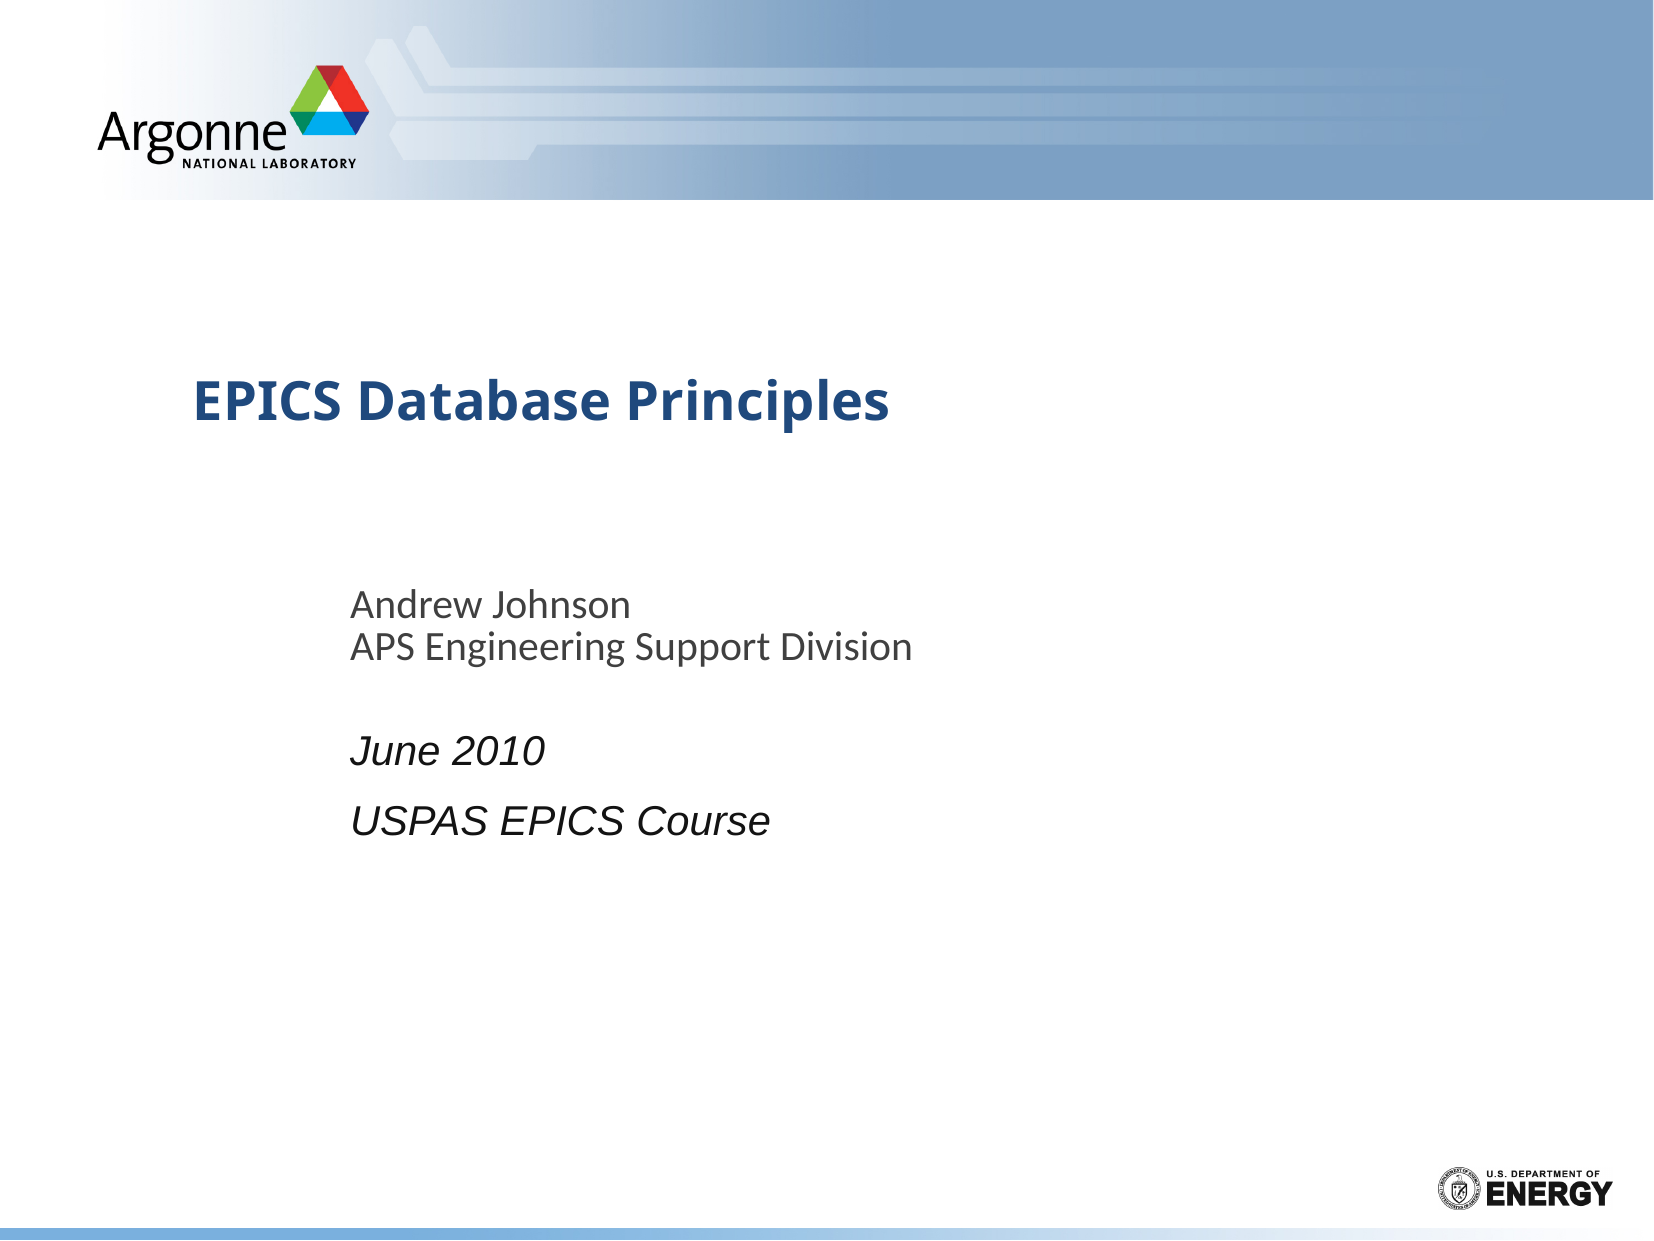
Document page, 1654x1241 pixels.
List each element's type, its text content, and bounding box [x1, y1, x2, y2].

title EPICS Database Principles [178, 294, 1570, 504]
picture [0, 1228, 1654, 1240]
picture [1438, 1167, 1613, 1210]
picture [0, 0, 1654, 201]
subtitle Andrew Johnson APS Engineering Support Division June 2010 USPAS EPICS Course [285, 475, 1369, 957]
